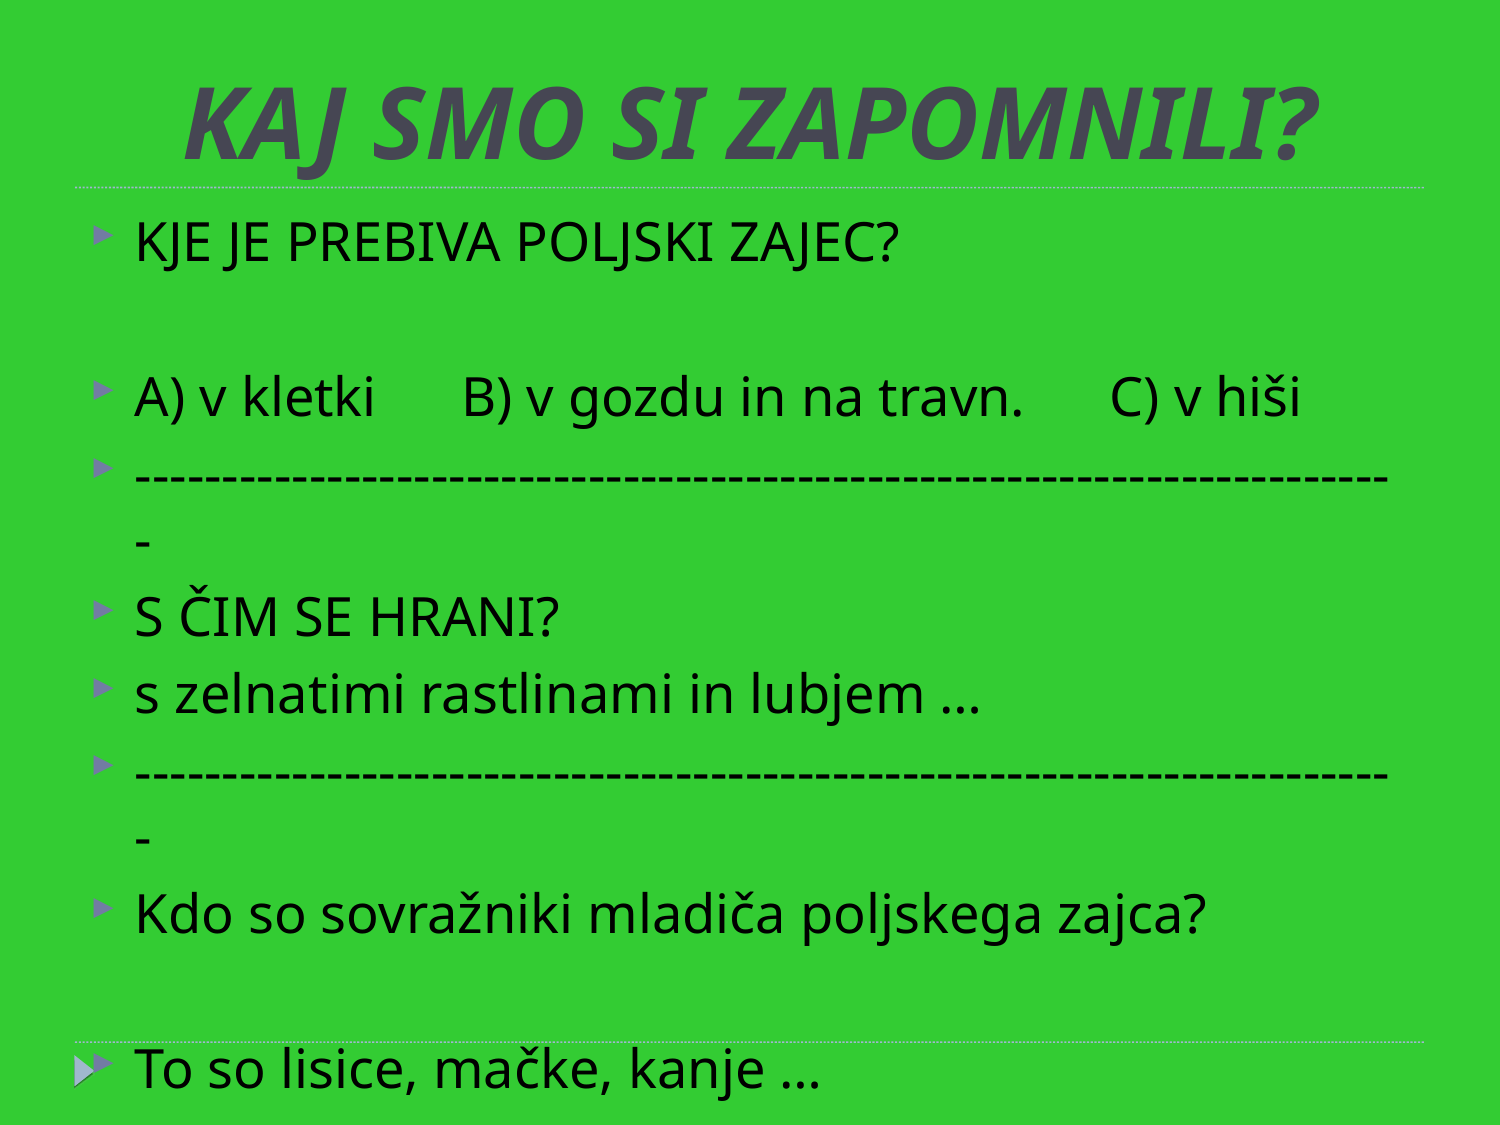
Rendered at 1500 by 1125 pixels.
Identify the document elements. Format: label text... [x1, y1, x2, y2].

title KAJ SMO SI ZAPOMNILI? [75, 24, 1425, 188]
list KJE JE PREBIVA POLJSKI ZAJEC? A) v kletki B) v gozdu in na travn. C) v hiši ------------------------------------------------------------------------- S ČIM SE HRANI? s zelnatimi rastlinami in lubjem … ------------------------------------------------------------------------- Kdo so sovražniki mladiča poljskega zajca? To so lisice, mačke, kanje … [75, 200, 1425, 1010]
